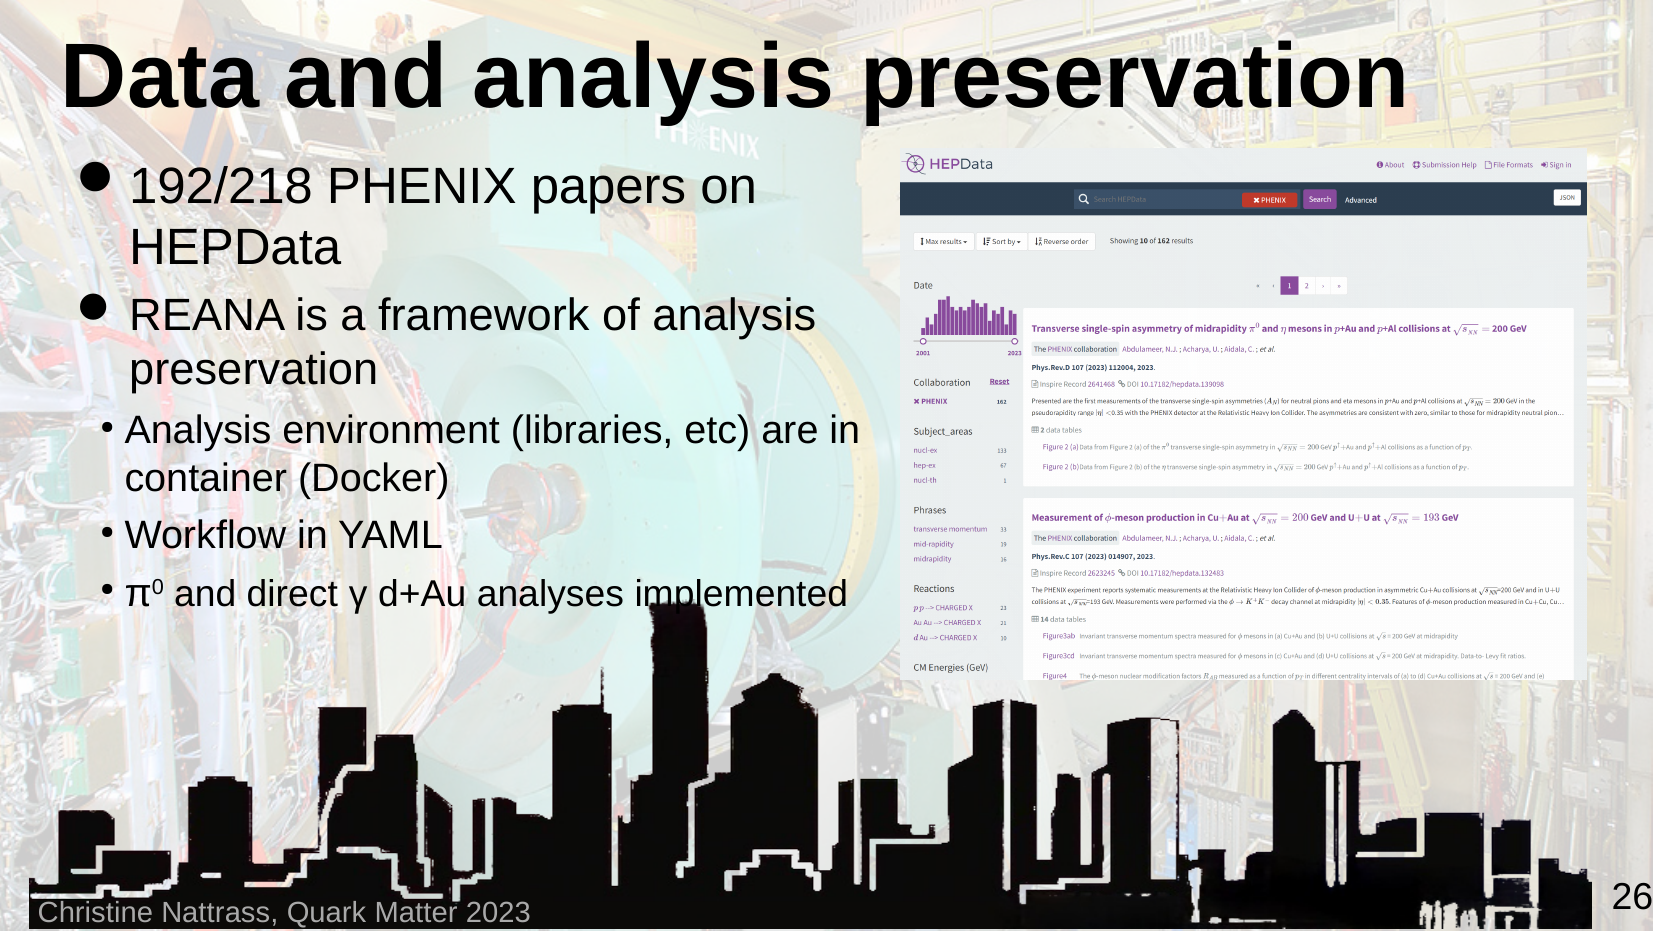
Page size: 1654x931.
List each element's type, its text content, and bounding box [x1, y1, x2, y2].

title Data and analysis preservation [40, 7, 1582, 112]
picture [29, 148, 1592, 929]
text_box 192/218 PHENIX papers on HEPData REANA is a framework of analysis preservation Analysis environment (libraries, etc) are in container (Docker) Workflow in YAML π0 and direct γ d+Au analyses implemented [56, 132, 901, 638]
